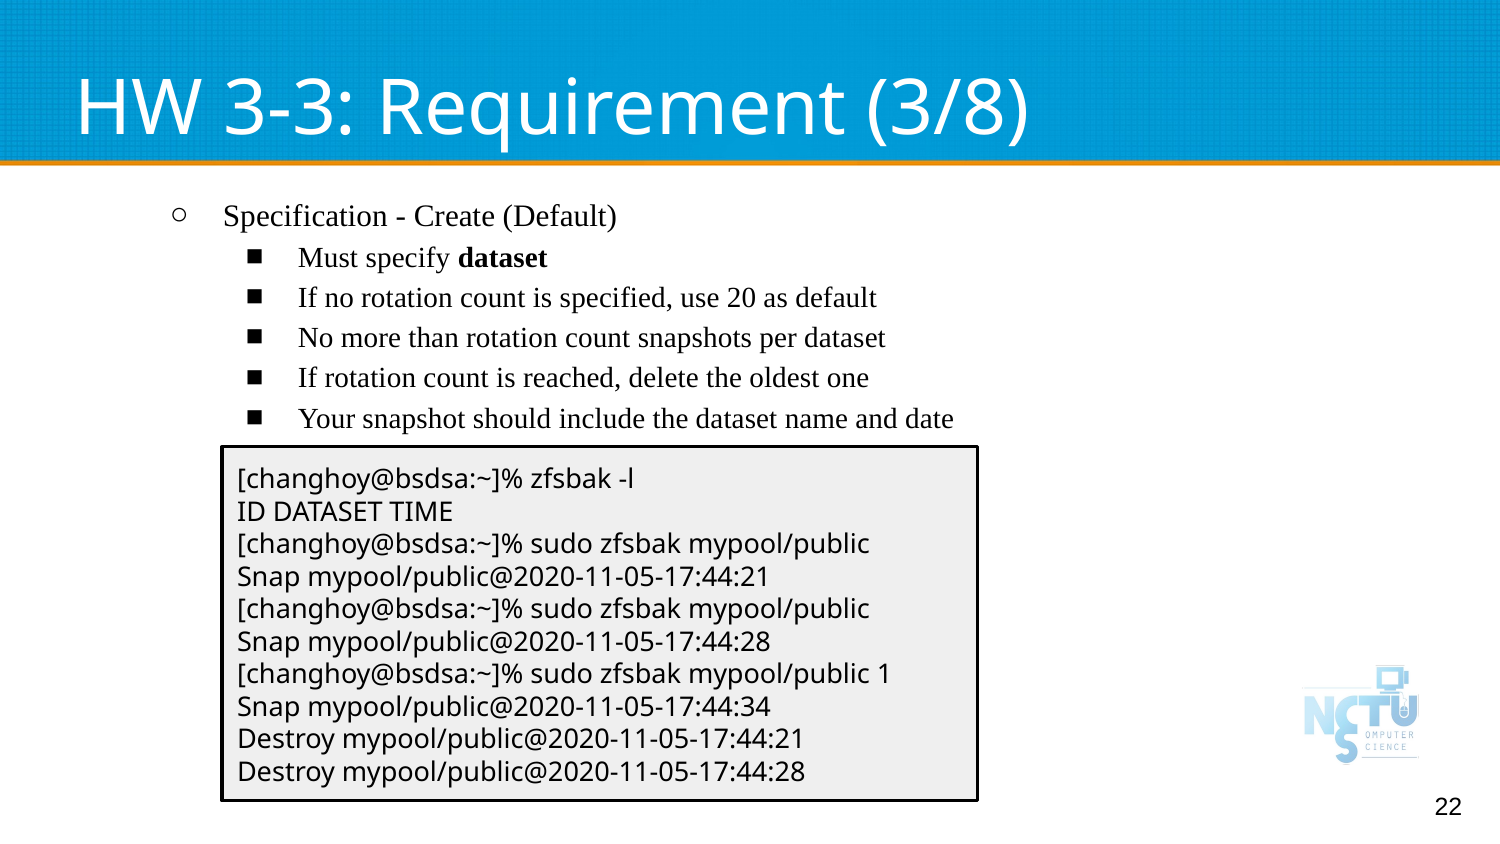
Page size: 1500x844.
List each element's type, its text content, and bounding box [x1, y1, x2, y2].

slide_number <number> [1403, 779, 1494, 844]
list Specification - Create (Default) Must specify dataset If no rotation count is specified, use 20 as default No more than rotation count snapshots per dataset If rotation count is reached, delete the oldest one Your snapshot should include the dataset name and date [72, 190, 1427, 747]
text_box [changhoy@bsdsa:~]% zfsbak -l ID DATASET TIME [changhoy@bsdsa:~]% sudo zfsbak mypool/public Snap mypool/public@2020-11-05-17:44:21 [changhoy@bsdsa:~]% sudo zfsbak mypool/public Snap mypool/public@2020-11-05-17:44:28 [changhoy@bsdsa:~]% sudo zfsbak mypool/public 1 Snap mypool/public@2020-11-05-17:44:34 Destroy mypool/public@2020-11-05-17:44:21 Destroy mypool/public@2020-11-05-17:44:28 [222, 446, 978, 801]
title HW 3-3: Requirement (3/8) [74, 33, 1425, 175]
picture [0, 160, 1500, 844]
